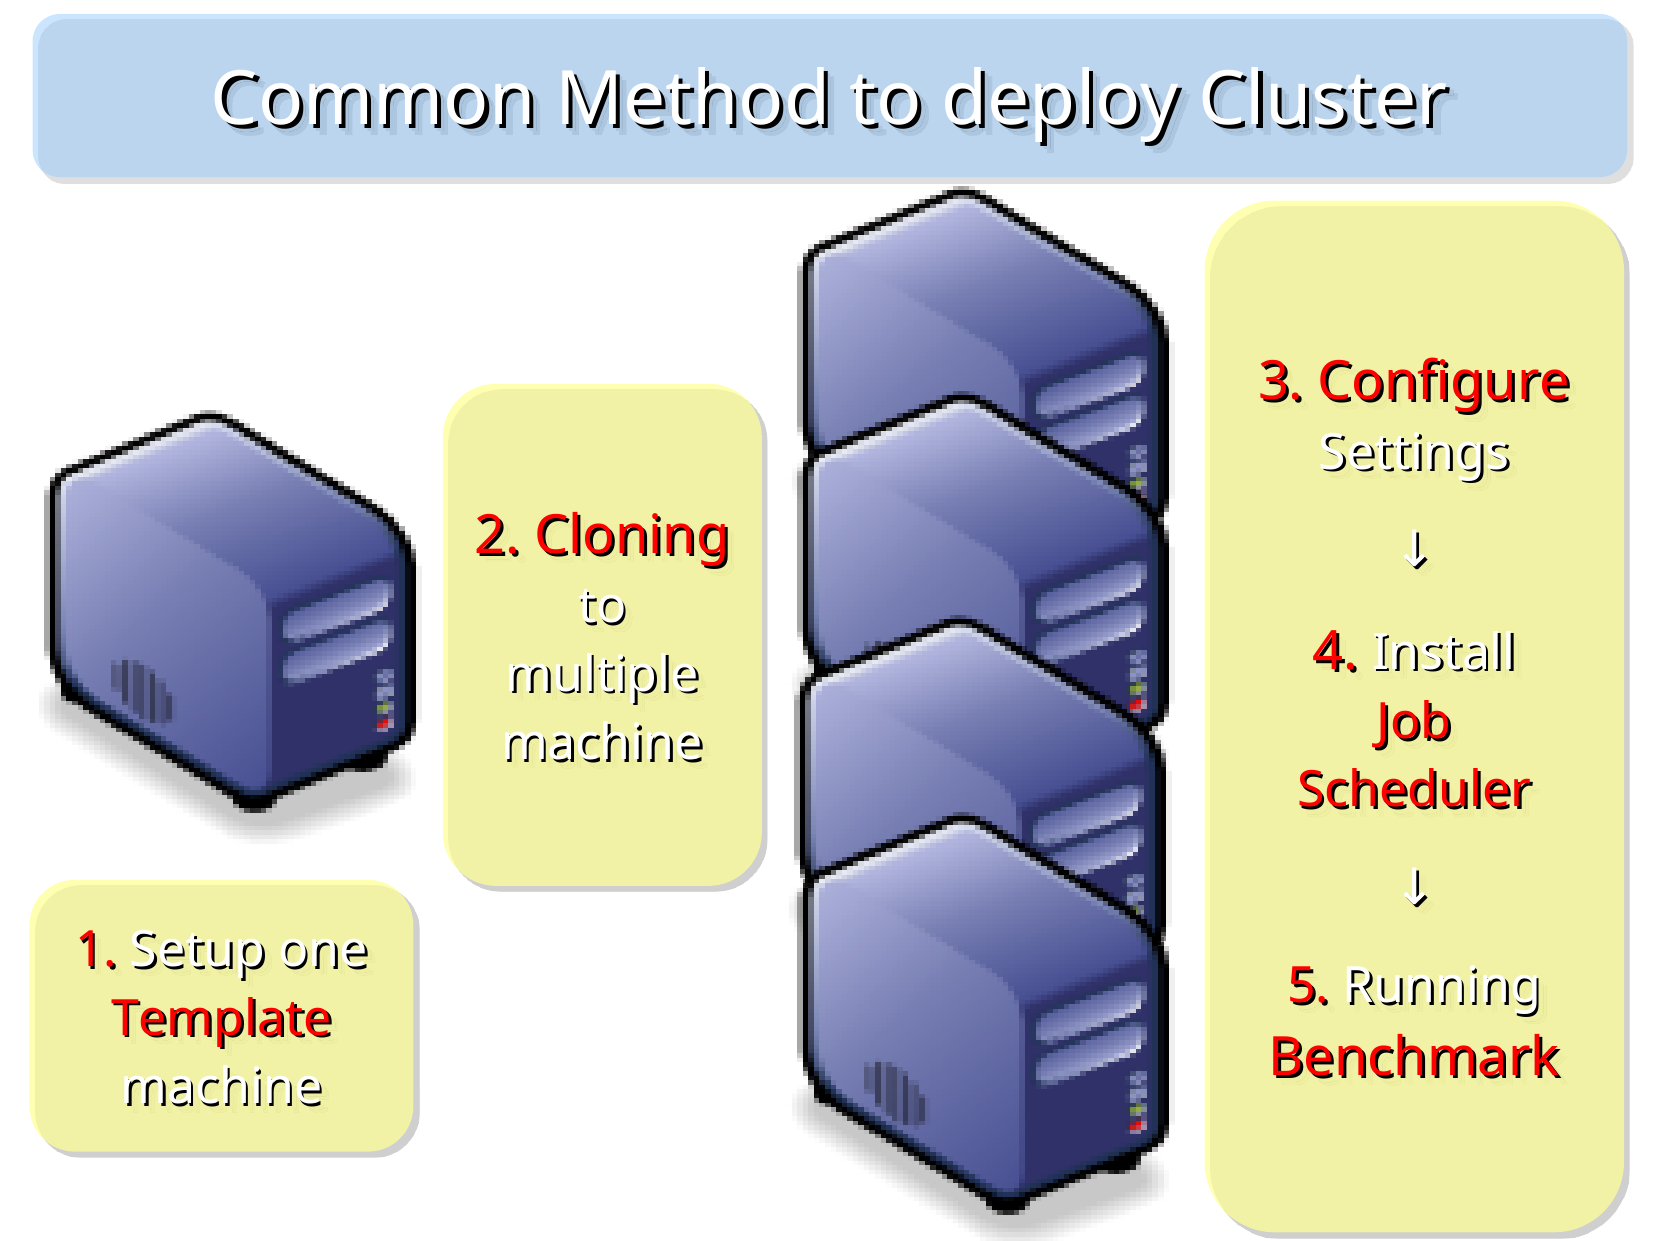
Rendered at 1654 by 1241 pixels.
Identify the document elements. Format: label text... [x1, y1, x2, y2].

text_box Common Method to deploy Cluster [32, 13, 1628, 178]
picture [17, 397, 461, 898]
text_box 1. Setup one Template machine [29, 879, 414, 1152]
text_box 3. Configure Settings ↓ 4. Install Job Scheduler ↓ 5. Running Benchmark [1204, 200, 1625, 1233]
picture [767, 173, 1214, 1241]
text_box 2. Cloning to multiple machine [442, 383, 762, 886]
